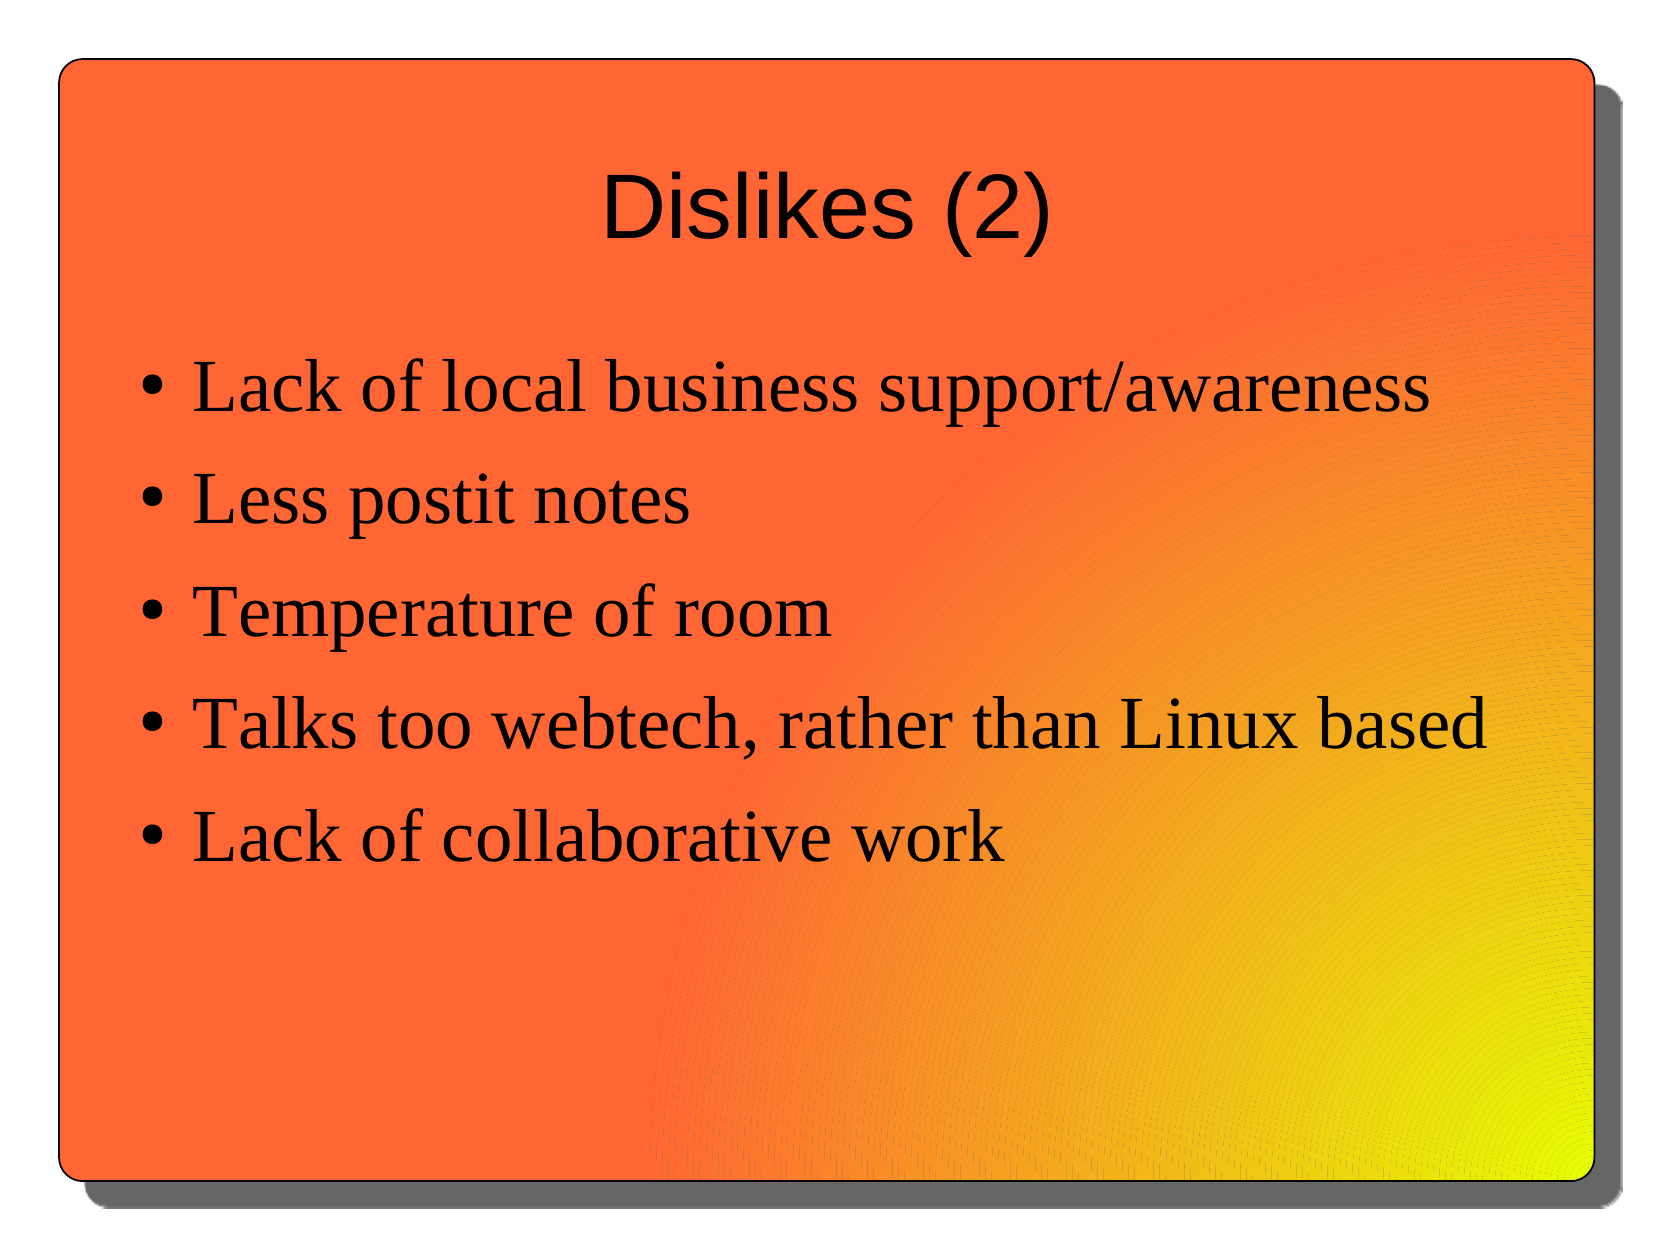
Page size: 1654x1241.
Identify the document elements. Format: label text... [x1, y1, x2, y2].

title Dislikes (2) [121, 110, 1534, 303]
list Lack of local business support/awareness Less postit notes Temperature of room Talks too webtech, rather than Linux based Lack of collaborative work [121, 344, 1534, 1112]
